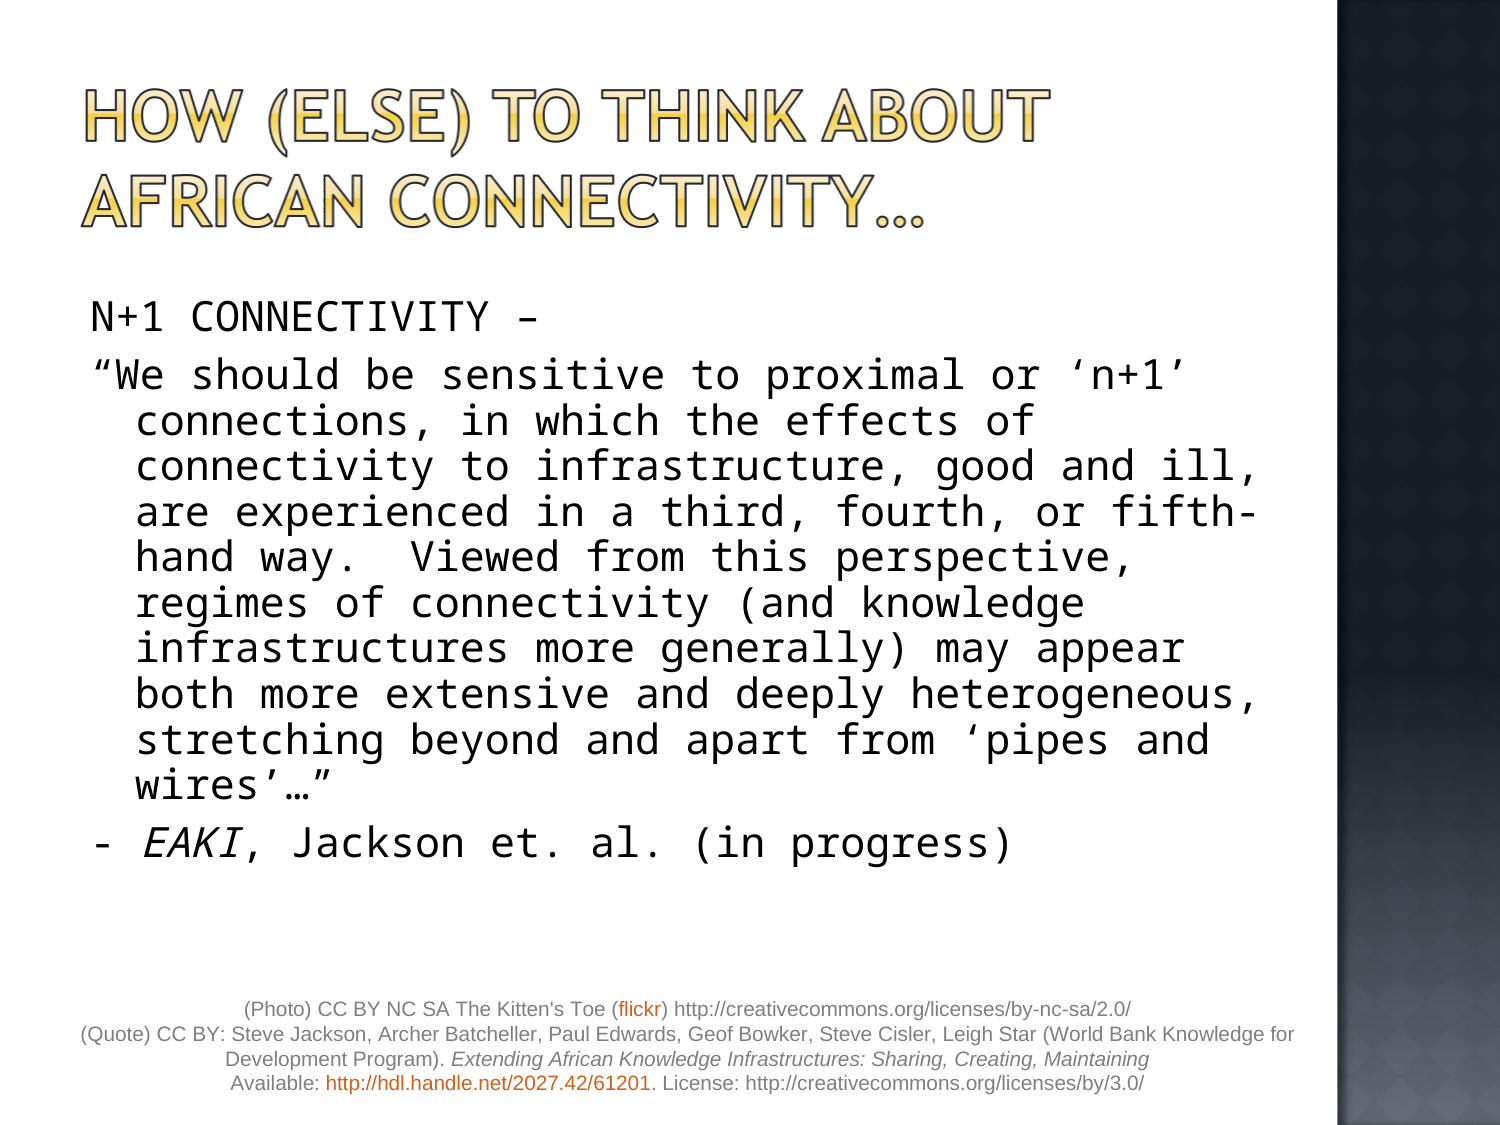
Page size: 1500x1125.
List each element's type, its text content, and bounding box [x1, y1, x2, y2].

text_box [73, 52, 1265, 245]
list N+1 CONNECTIVITY – “We should be sensitive to proximal or ‘n+1’ connections, in which the effects of connectivity to infrastructure, good and ill, are experienced in a third, fourth, or fifth-hand way. Viewed from this perspective, regimes of connectivity (and knowledge infrastructures more generally) may appear both more extensive and deeply heterogeneous, stretching beyond and apart from ‘pipes and wires’…” - EAKI, Jackson et. al. (in progress) [75, 287, 1301, 713]
text_box (Photo) CC BY NC SA The Kitten's Toe (flickr) http://creativecommons.org/licenses/by-nc-sa/2.0/ (Quote) CC BY: Steve Jackson, Archer Batcheller, Paul Edwards, Geof Bowker, Steve Cisler, Leigh Star (World Bank Knowledge for Development Program). Extending African Knowledge Infrastructures: Sharing, Creating, Maintaining Available: http://hdl.handle.net/2027.42/61201. License: http://creativecommons.org/licenses/by/3.0/ [37, 987, 1338, 1103]
picture [1337, 0, 1500, 1125]
